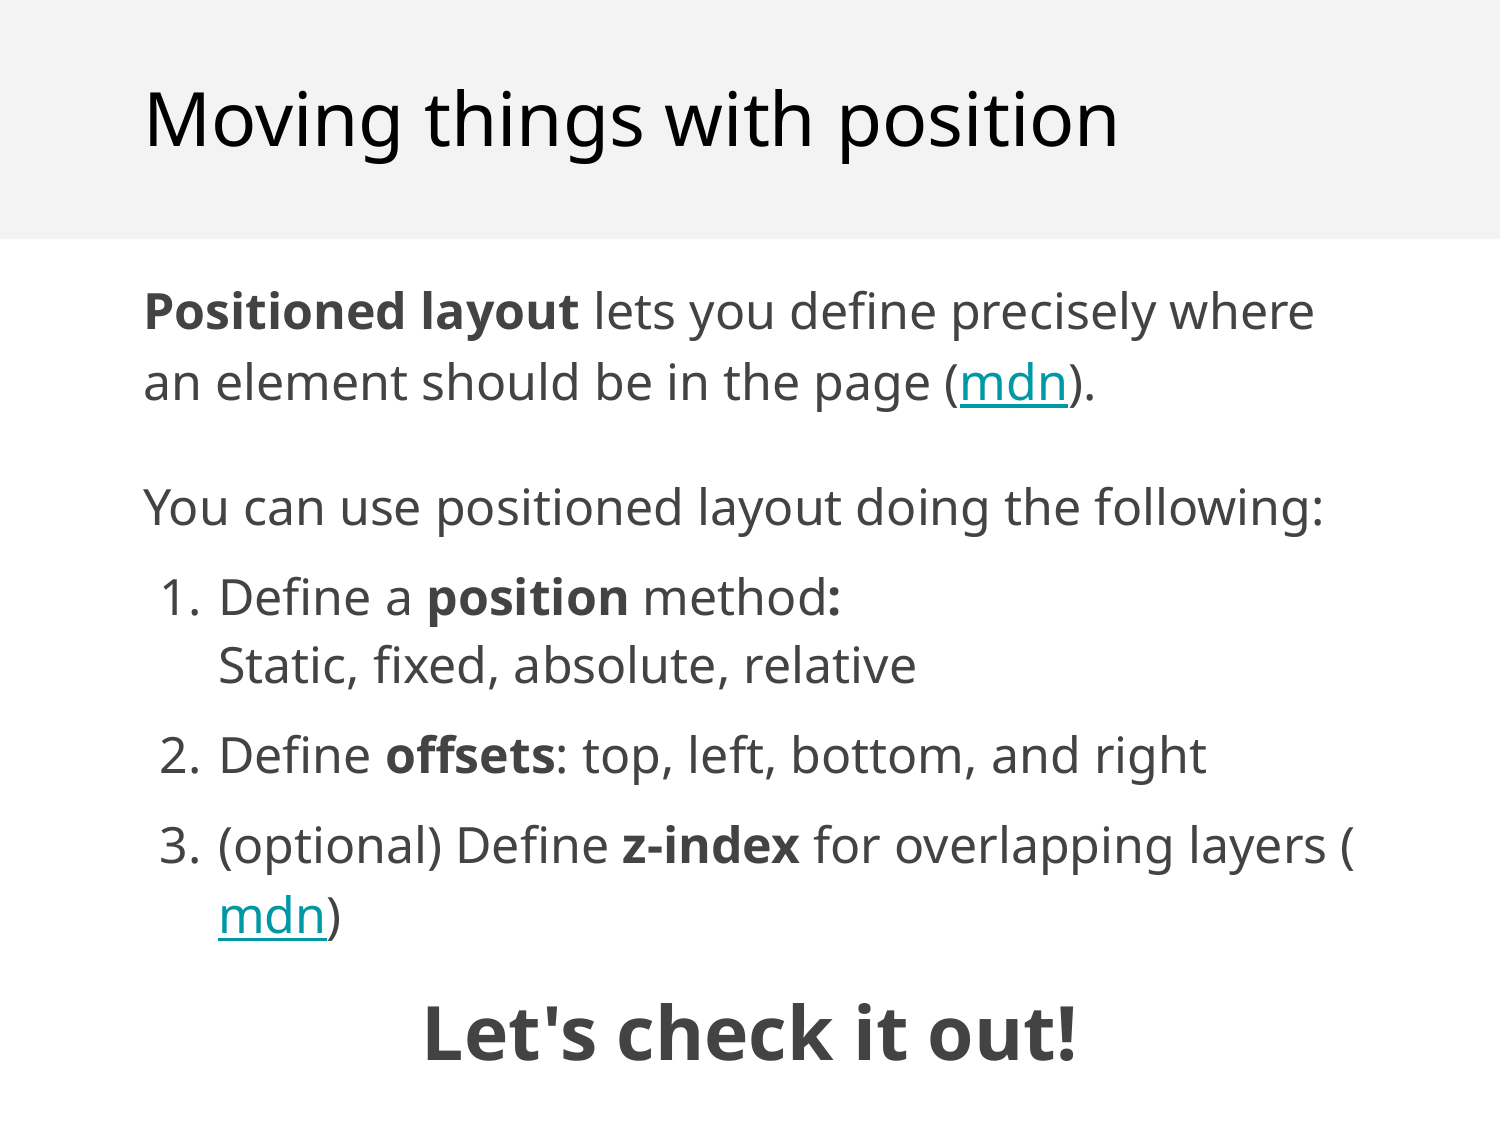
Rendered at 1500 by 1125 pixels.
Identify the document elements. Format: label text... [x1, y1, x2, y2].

list You can use positioned layout doing the following: Define a position method: Static, fixed, absolute, relative Define offsets: top, left, bottom, and right (optional) Define z-index for overlapping layers (mdn) [128, 451, 1372, 808]
list Positioned layout lets you define precisely where an element should be in the page (mdn). [128, 255, 1372, 421]
list Let's check it out! [128, 956, 1372, 1125]
title Moving things with position [128, 56, 1372, 183]
